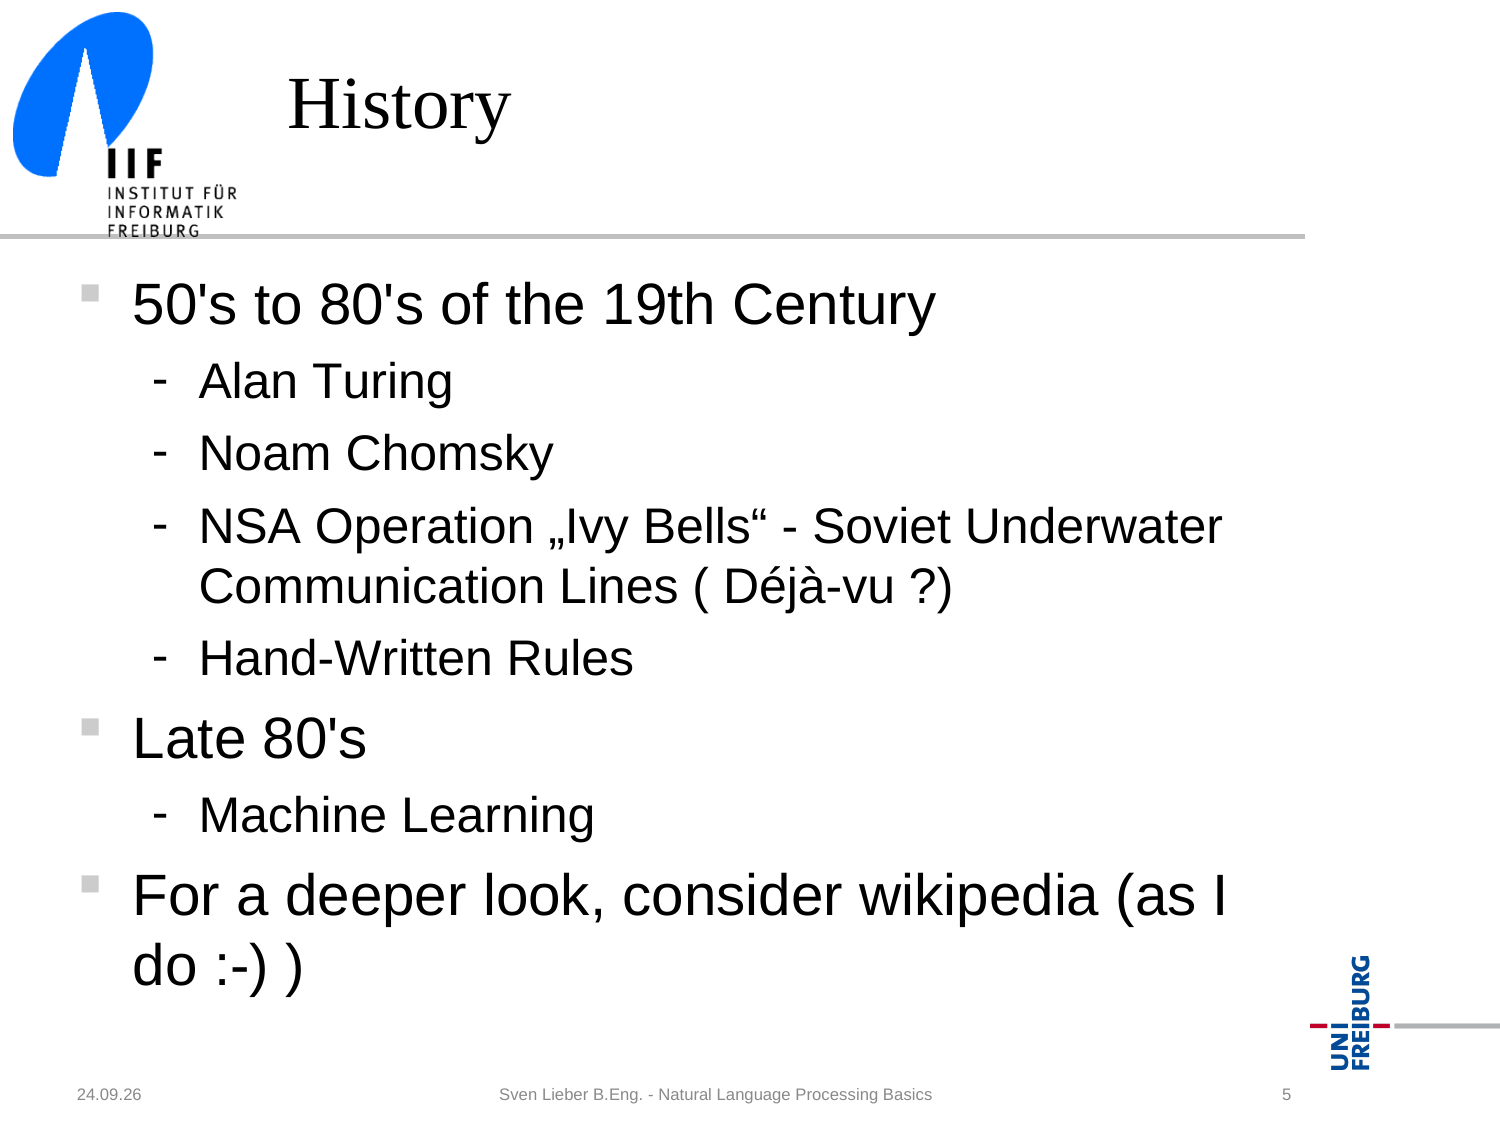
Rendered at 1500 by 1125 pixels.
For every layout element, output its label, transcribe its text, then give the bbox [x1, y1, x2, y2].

picture [13, 12, 237, 237]
list 50's to 80's of the 19th Century Alan Turing Noam Chomsky NSA Operation „Ivy Bells“ - Soviet Underwater Communication Lines ( Déjà-vu ?) Hand-Written Rules Late 80's Machine Learning For a deeper look, consider wikipedia (as I do :-) ) [76, 265, 1306, 998]
picture [1310, 956, 1500, 1070]
title History [272, 46, 1306, 152]
